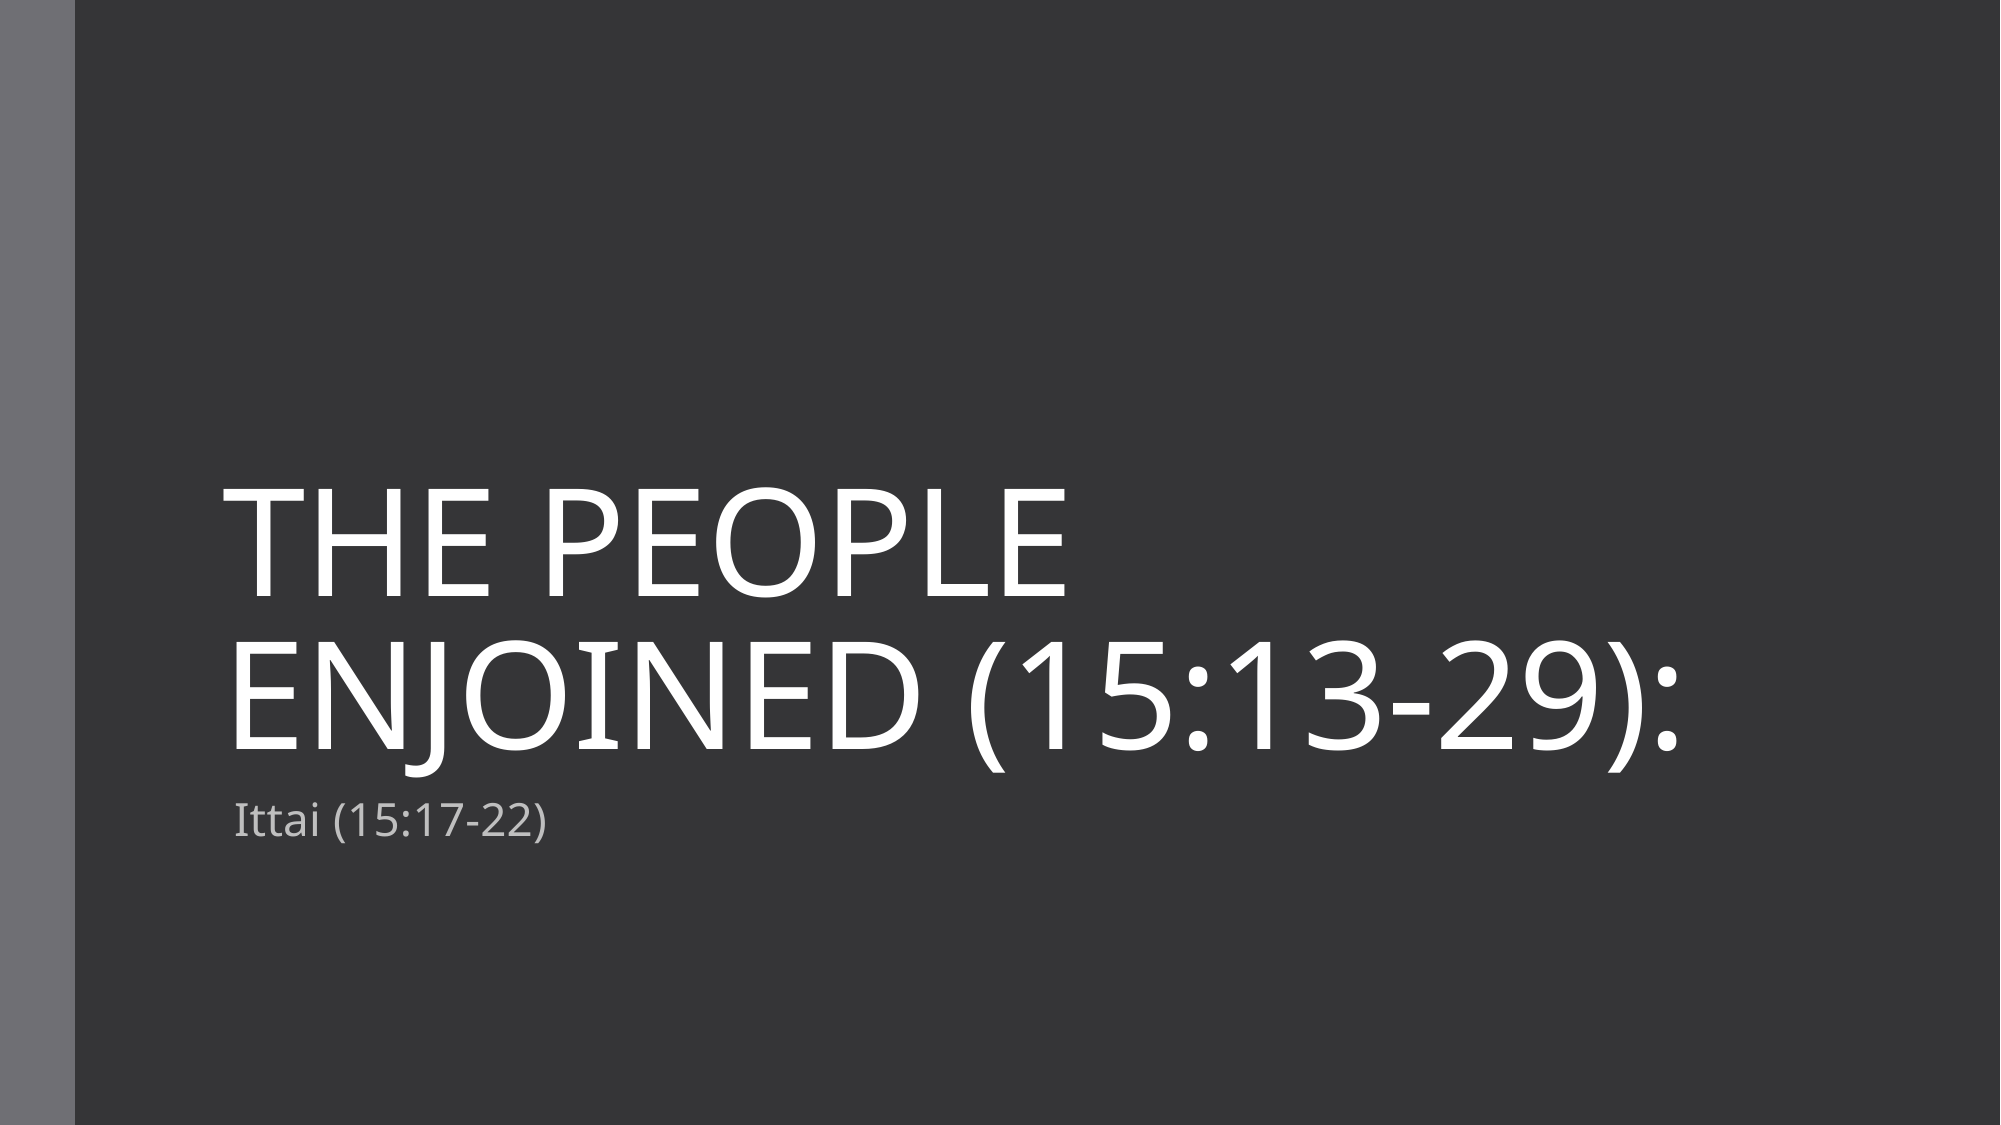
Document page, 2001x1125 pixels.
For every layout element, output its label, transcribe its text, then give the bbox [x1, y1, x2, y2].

title THE PEOPLE ENJOINED (15:13-29): [206, 124, 1752, 787]
subtitle Ittai (15:17-22) [206, 787, 1752, 1066]
